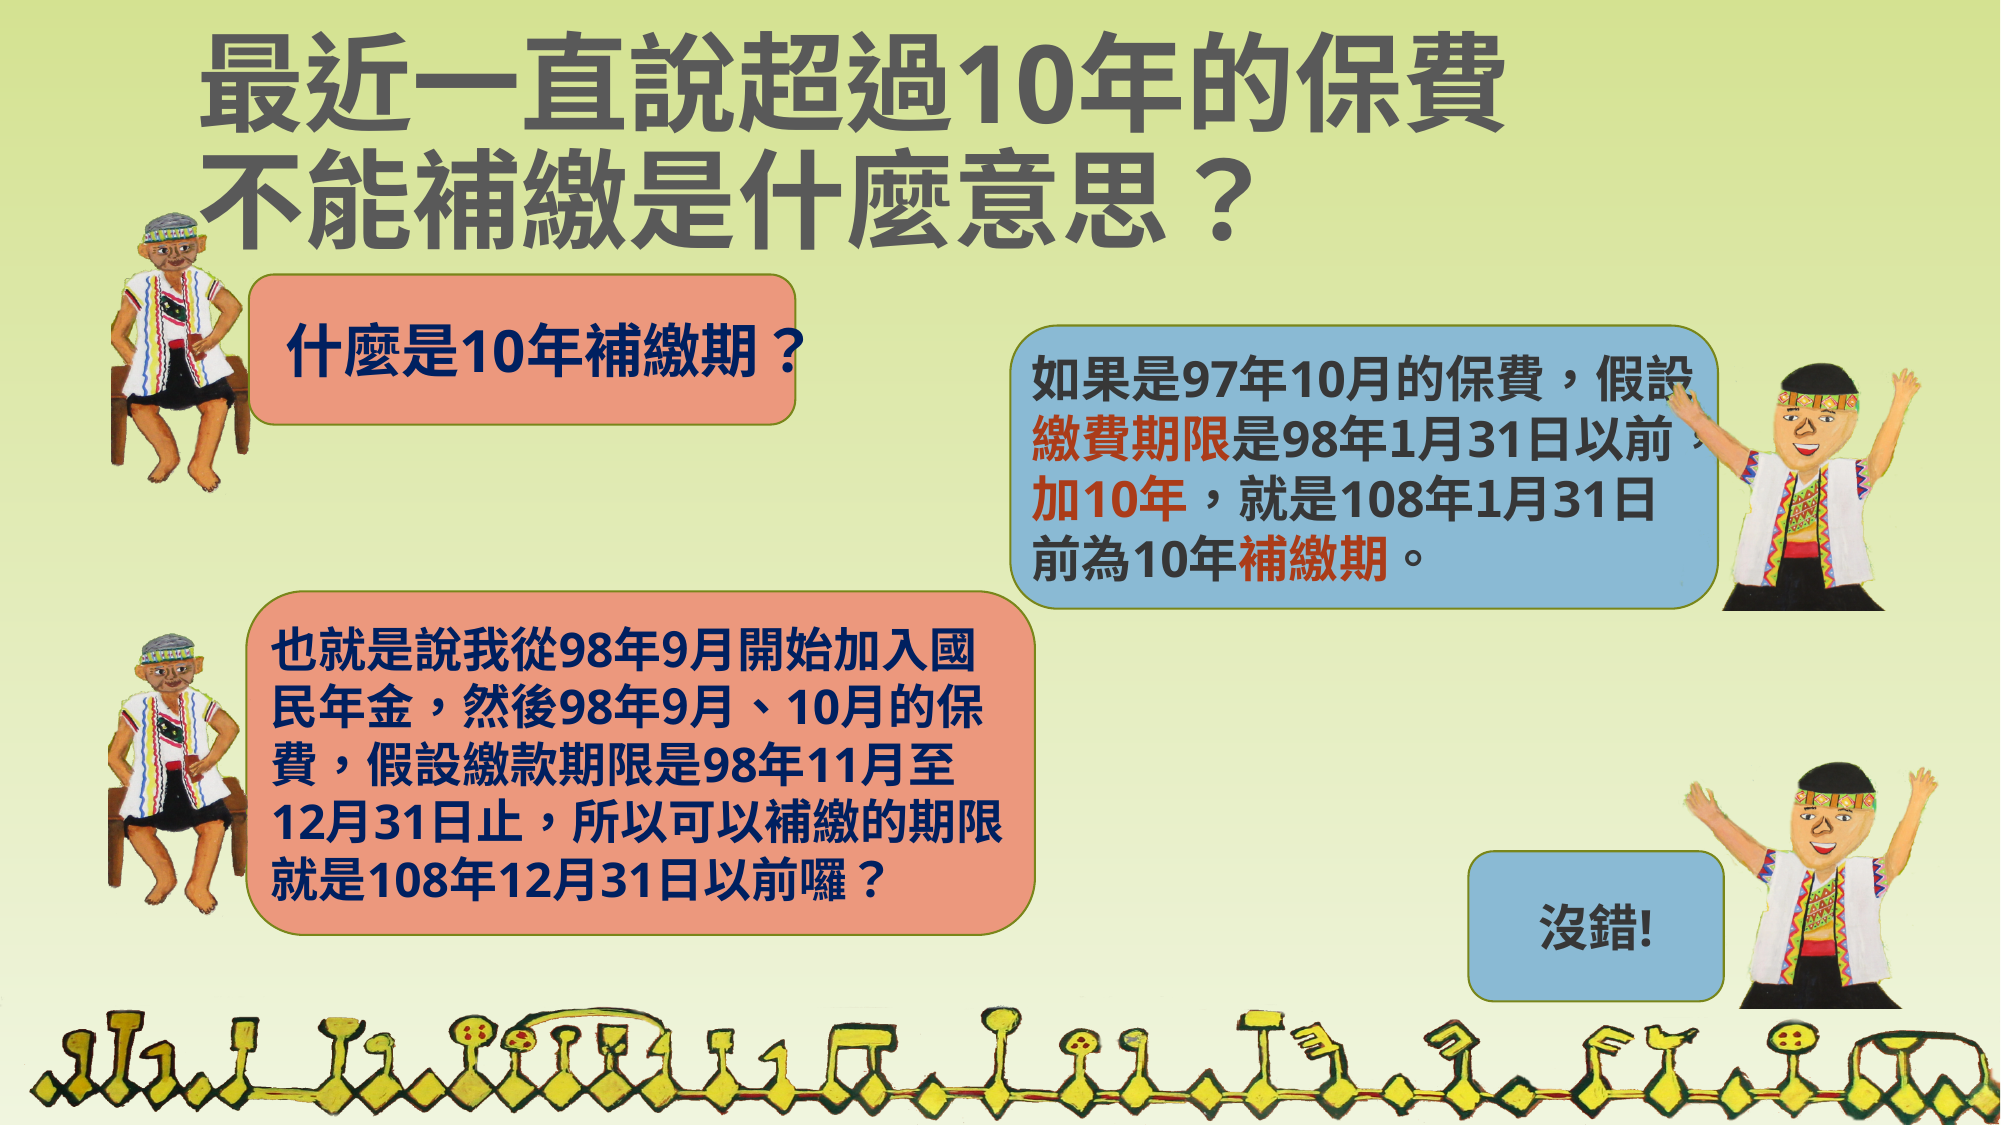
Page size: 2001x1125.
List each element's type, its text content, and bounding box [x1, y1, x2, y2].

picture [111, 209, 264, 499]
text_box 什麼是10年補繳期？ [248, 274, 796, 425]
picture [0, 758, 2001, 1125]
picture [1653, 359, 1935, 611]
text_box 如果是97年10月的保費，假設繳費期限是98年1月31日以前，加10年，就是108年1月31日前為10年補繳期。 [1010, 325, 1716, 609]
text_box 沒錯! [1468, 851, 1724, 1002]
picture [108, 630, 261, 921]
text_box 也就是說我從98年9月開始加入國民年金，然後98年9月、10月的保費，假設繳款期限是98年11月至12月31日止，所以可以補繳的期限就是108年12月31日以前囉？ [249, 591, 1035, 935]
title 最近一直說超過10年的保費不能補繳是什麼意思？ [188, 0, 1580, 279]
